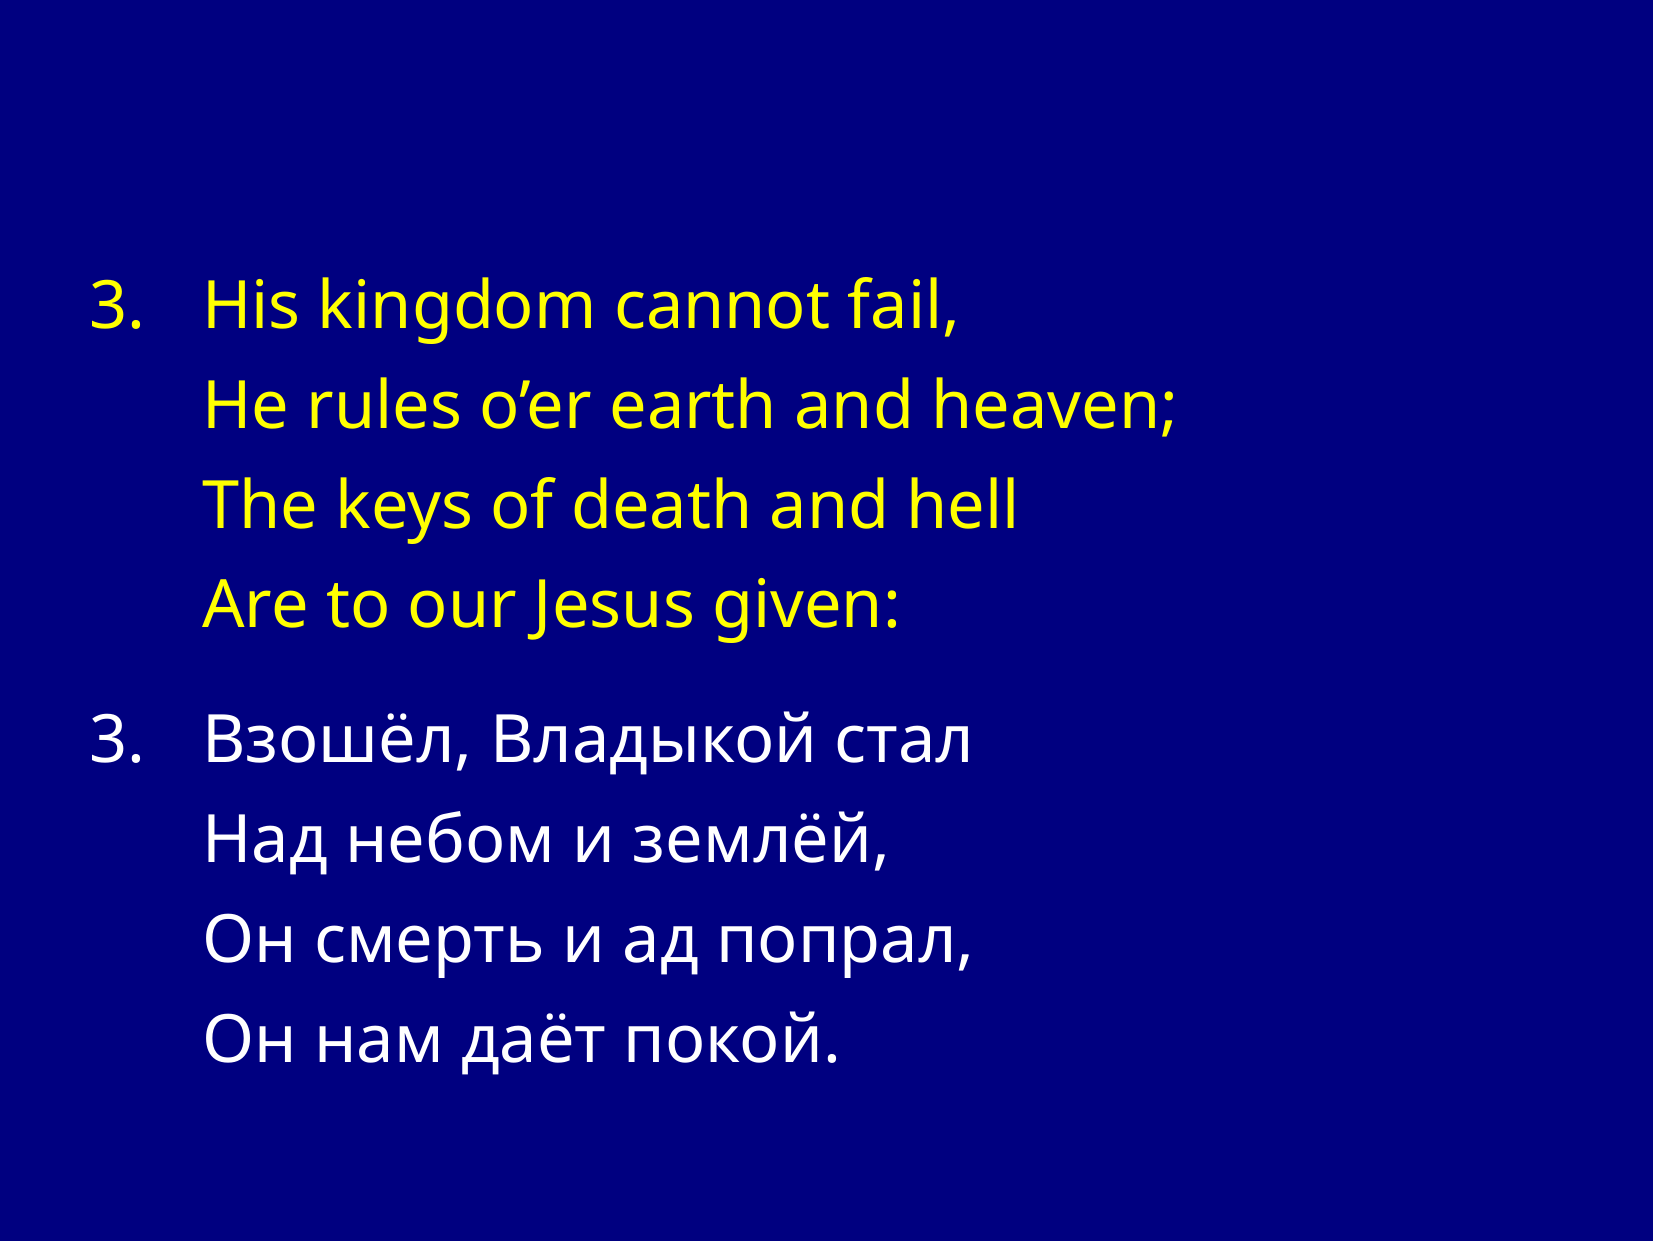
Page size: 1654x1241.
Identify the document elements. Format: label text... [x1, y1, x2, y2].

text_box 3. Взошёл, Владыкой стал Над небом и землёй, Он смерть и ад попрал, Он нам даёт покой. [75, 675, 1576, 1163]
text_box 3. His kingdom cannot fail, He rules o’er earth and heaven; The keys of death and hell Are to our Jesus given: [75, 150, 1576, 638]
